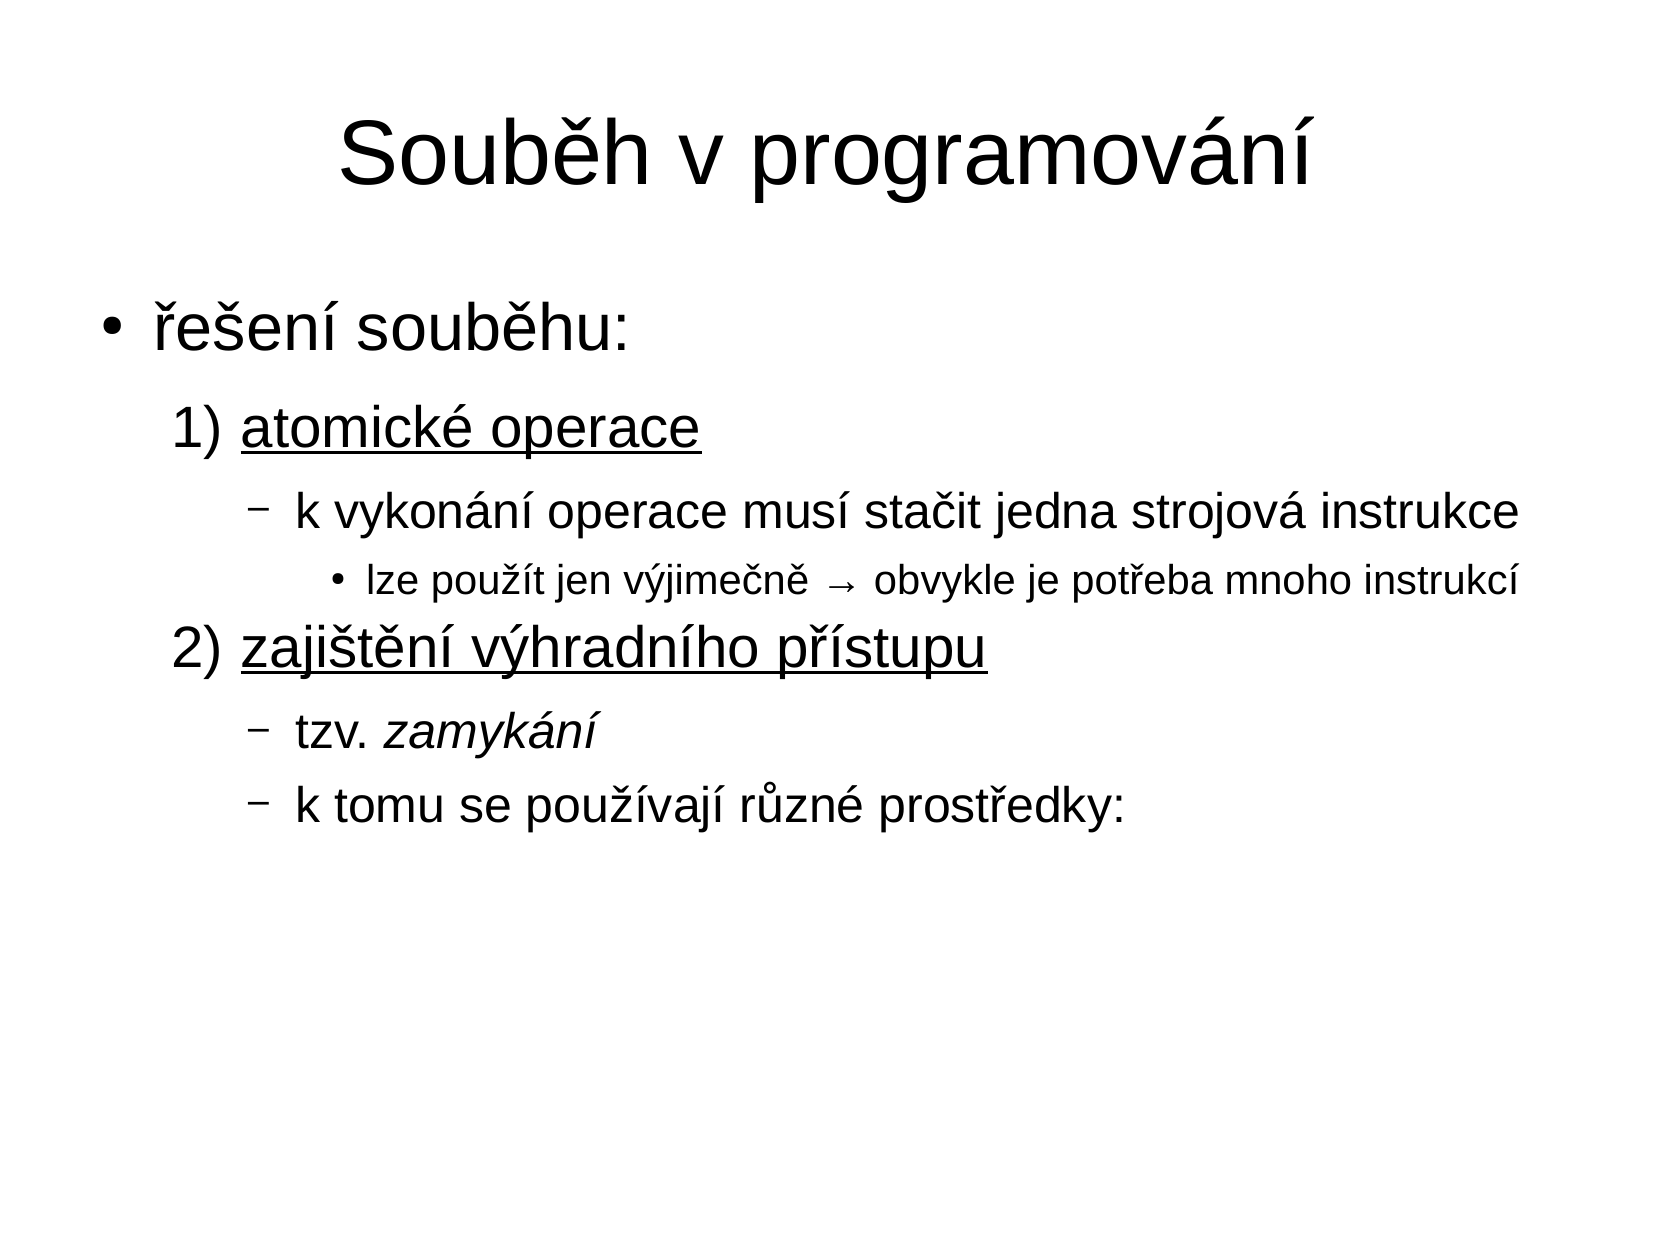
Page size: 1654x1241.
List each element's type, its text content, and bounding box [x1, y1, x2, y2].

list řešení souběhu: atomické operace k vykonání operace musí stačit jedna strojová instrukce lze použít jen výjimečně → obvykle je potřeba mnoho instrukcí zajištění výhradního přístupu tzv. zamykání k tomu se používají různé prostředky: [82, 290, 1571, 1010]
title Souběh v programování [82, 49, 1571, 257]
